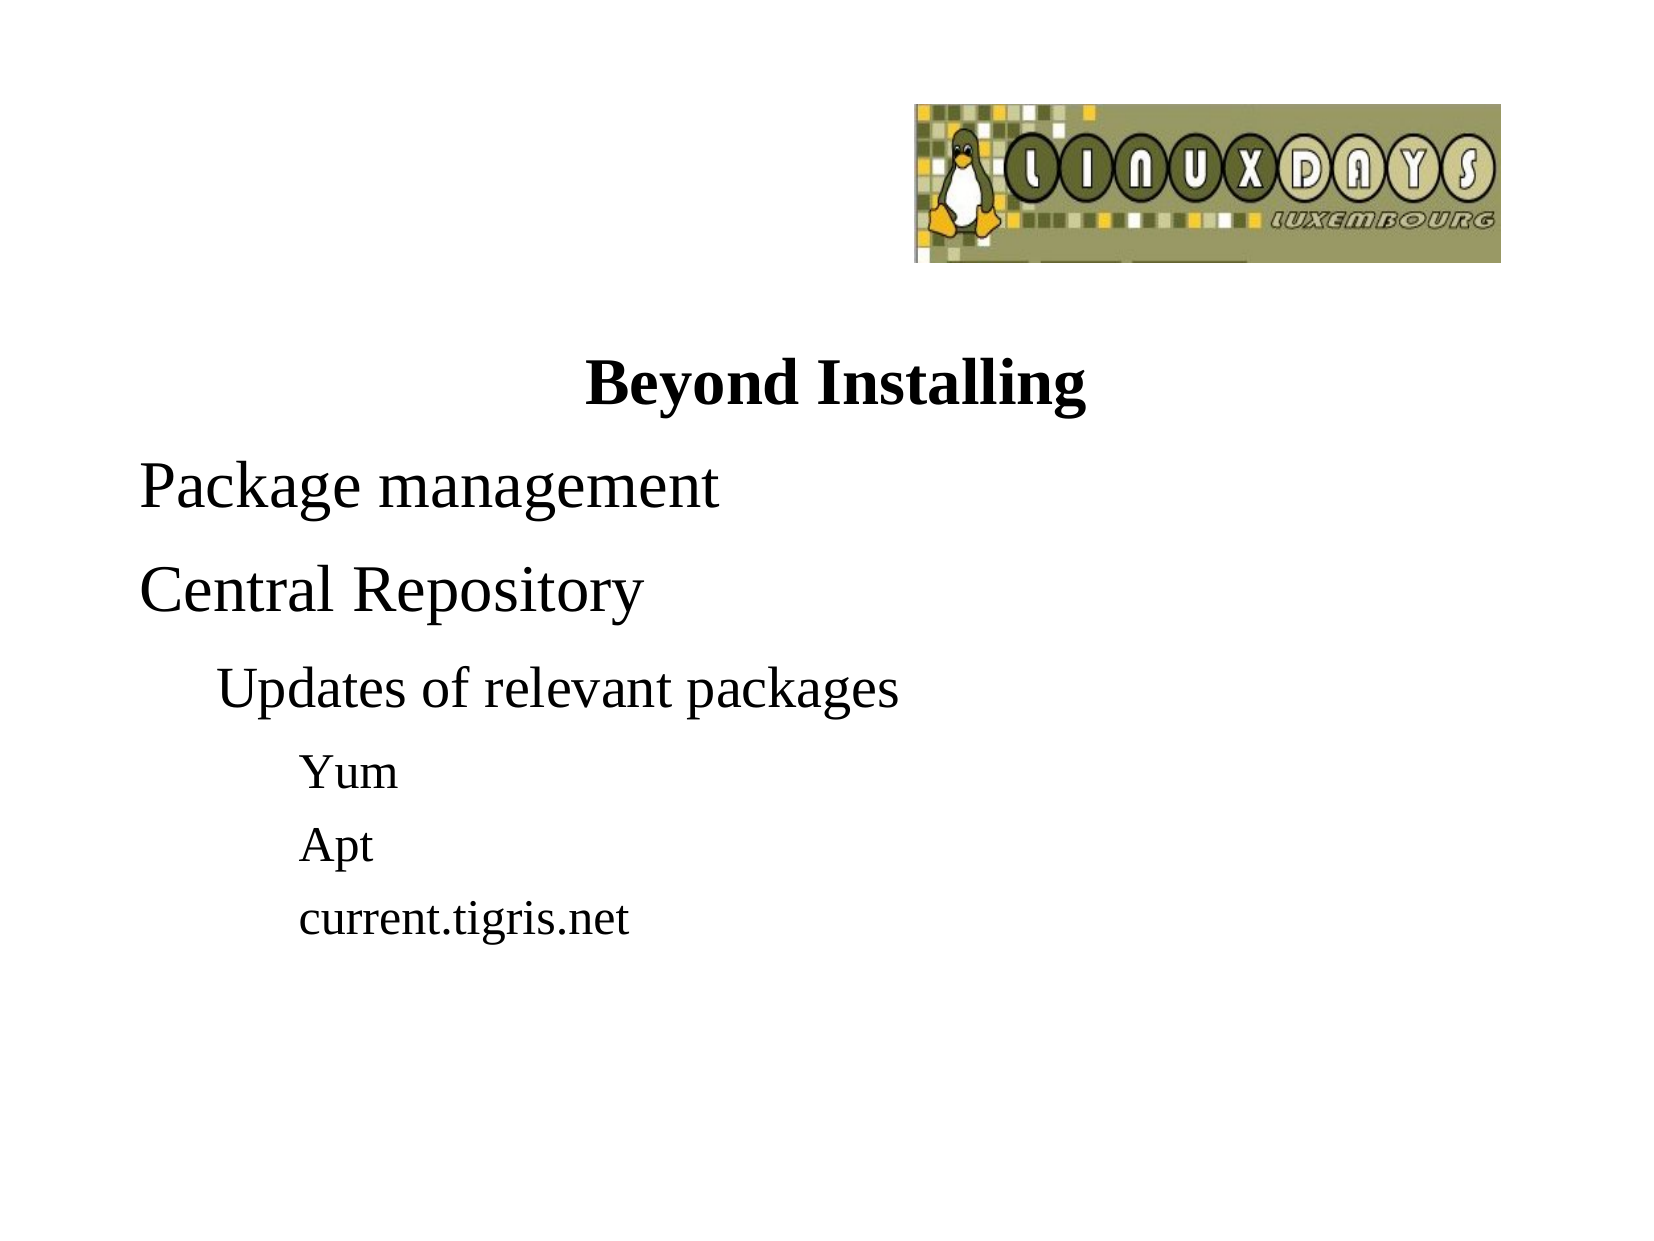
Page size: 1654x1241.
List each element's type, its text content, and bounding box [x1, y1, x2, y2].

list Beyond Installing Package management Central Repository Updates of relevant packages Yum Apt current.tigris.net [121, 344, 1534, 1127]
picture [914, 104, 1501, 263]
